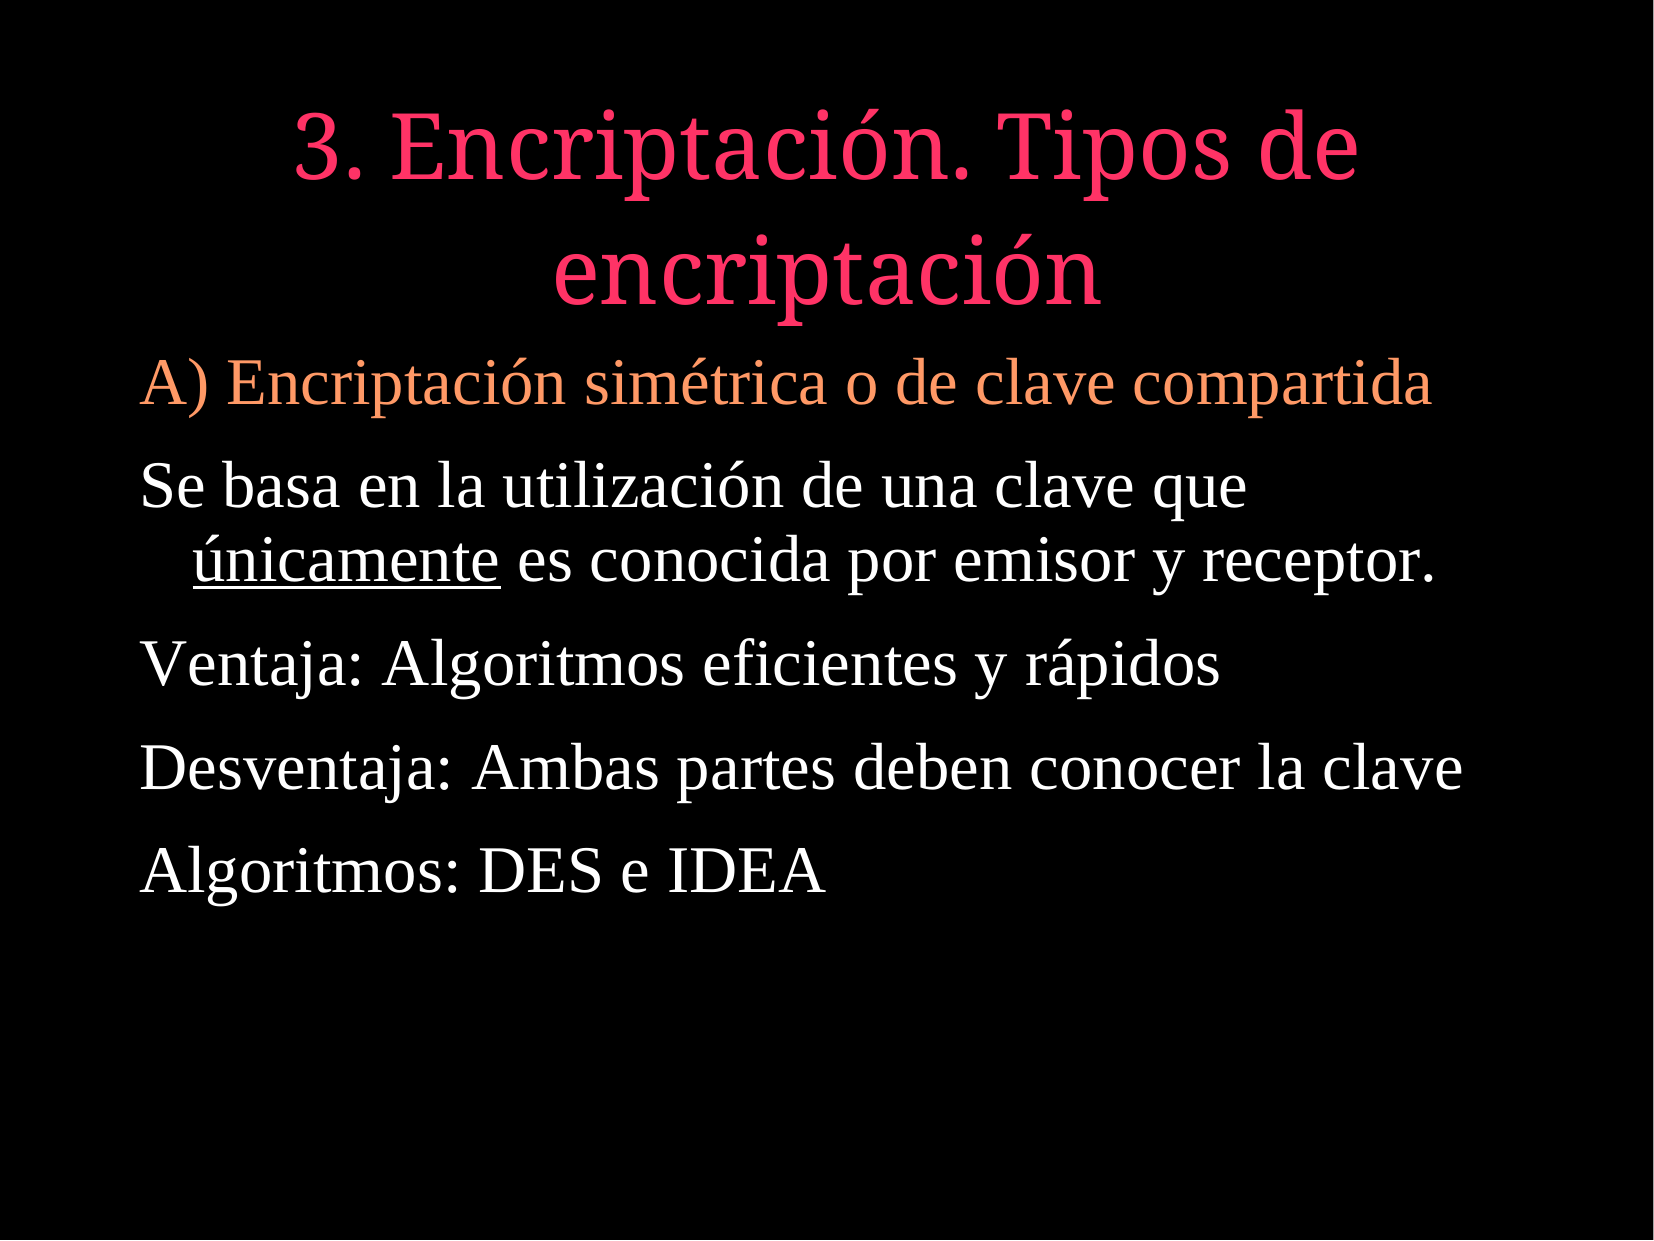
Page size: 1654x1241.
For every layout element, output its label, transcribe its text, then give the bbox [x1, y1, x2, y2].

title 3. Encriptación. Tipos de encriptación [121, 82, 1534, 331]
list A) Encriptación simétrica o de clave compartida Se basa en la utilización de una clave que únicamente es conocida por emisor y receptor. Ventaja: Algoritmos eficientes y rápidos Desventaja: Ambas partes deben conocer la clave Algoritmos: DES e IDEA [121, 344, 1534, 1127]
